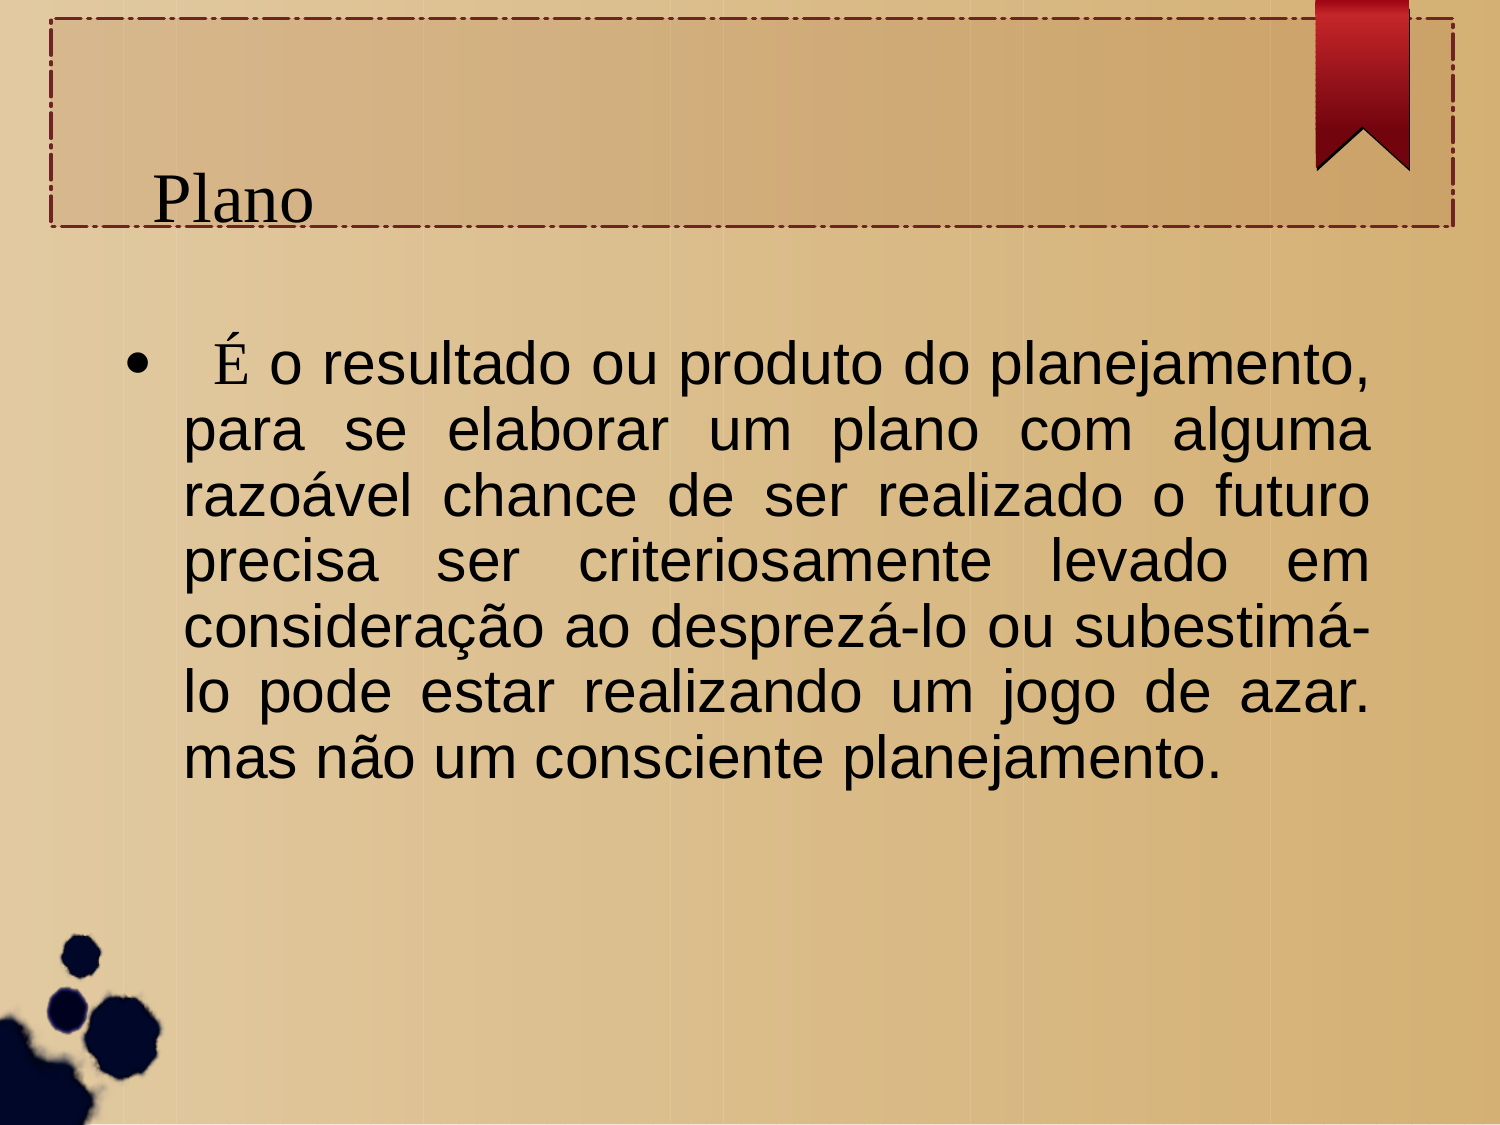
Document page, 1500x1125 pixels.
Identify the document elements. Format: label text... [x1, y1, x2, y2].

list  É o resultado ou produto do planejamento, para se elaborar um plano com alguma razoável chance de ser realizado o futuro precisa ser criteriosamente levado em consideração ao desprezá-lo ou subestimá-lo pode estar realizando um jogo de azar. mas não um consciente planejamento. [112, 324, 1388, 1000]
title Plano [112, 99, 1388, 288]
